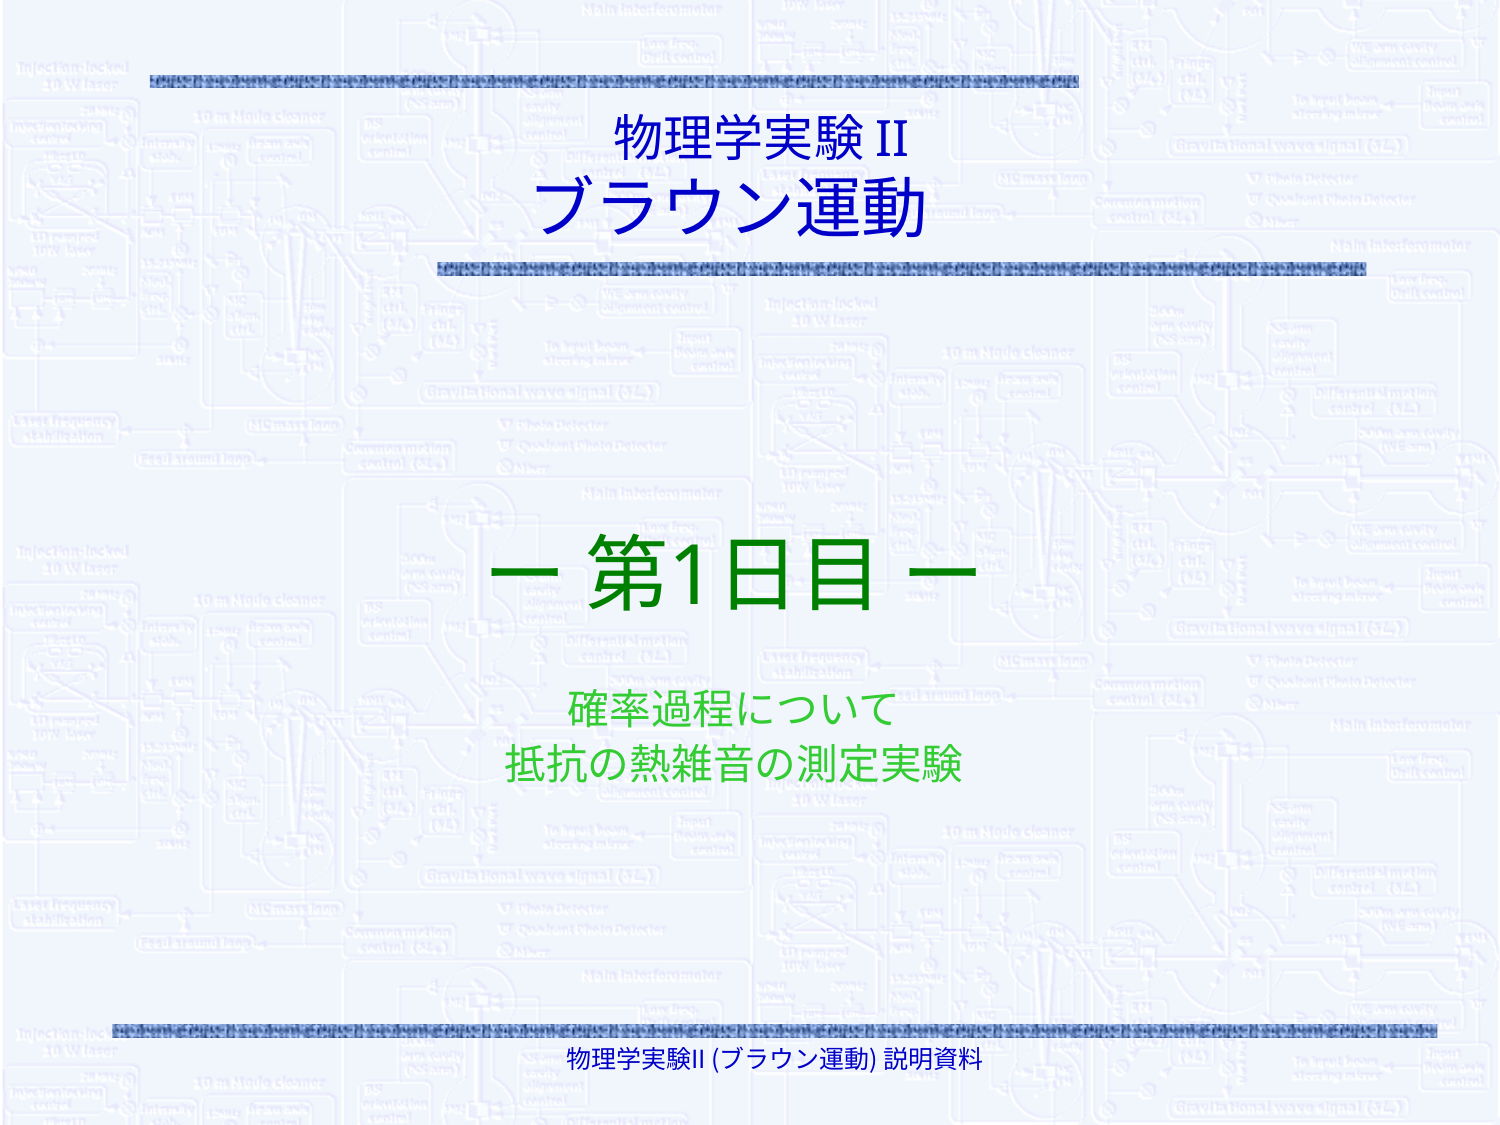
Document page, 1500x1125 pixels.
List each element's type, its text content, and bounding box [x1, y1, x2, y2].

subtitle ー 第1日目 ー 確率過程について 抵抗の熱雑音の測定実験 [187, 525, 1281, 797]
picture [0, 0, 1500, 1125]
title 物理学実験 II ブラウン運動 [156, 98, 1368, 254]
